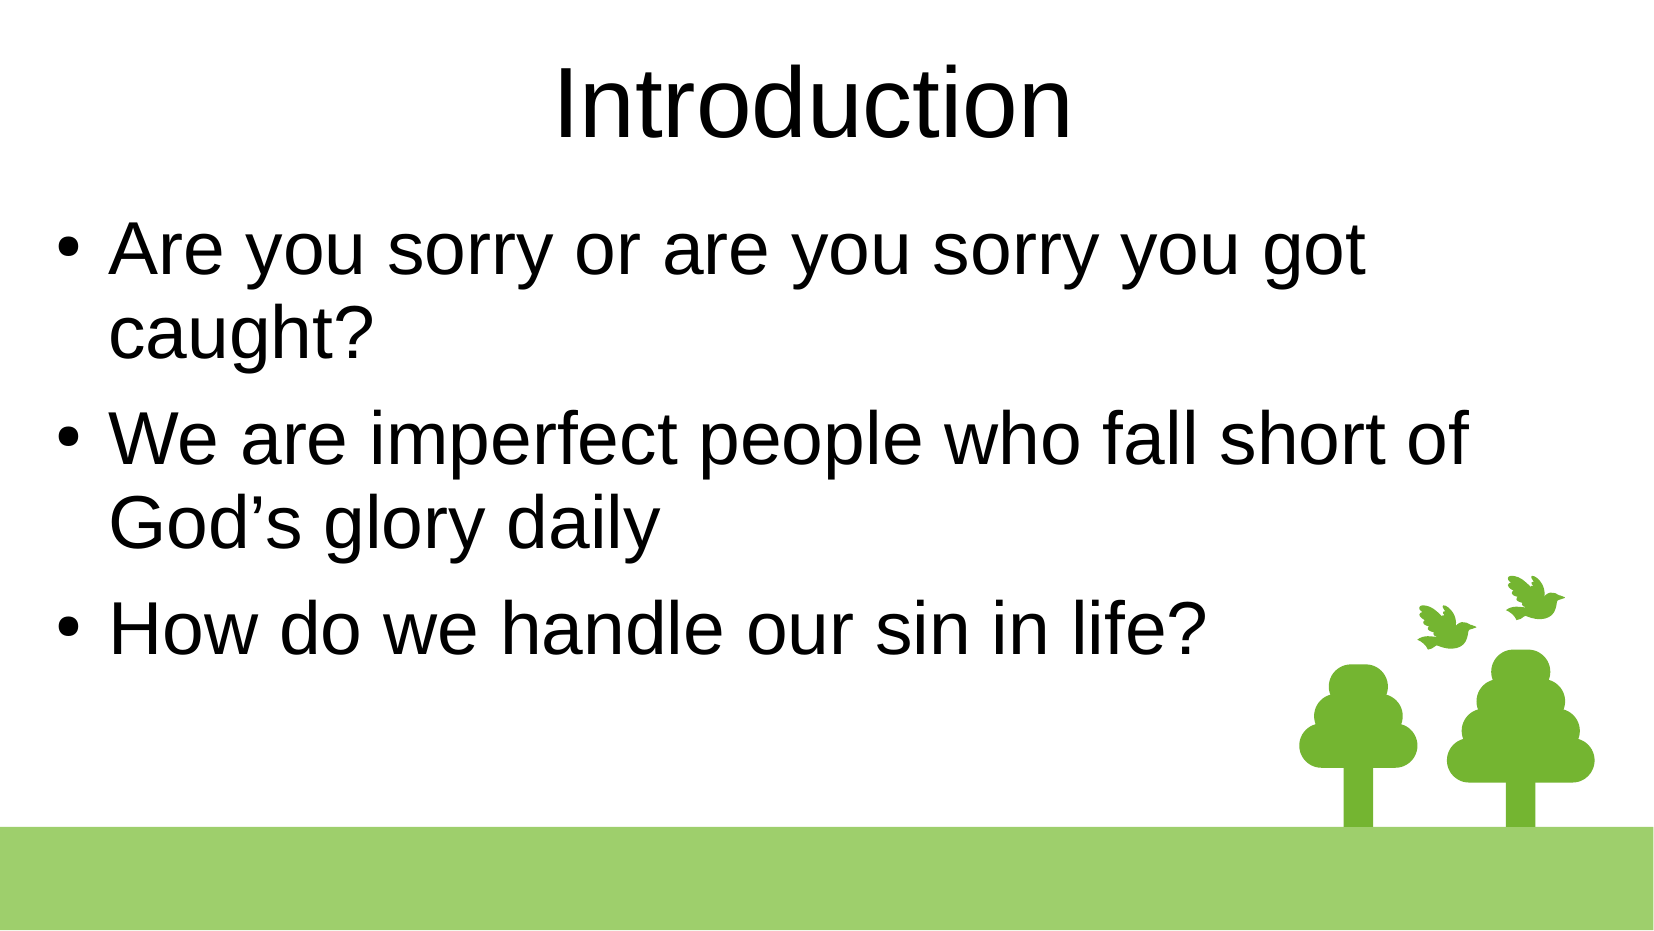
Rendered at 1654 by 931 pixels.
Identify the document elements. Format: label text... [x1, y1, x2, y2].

title Introduction [88, 29, 1565, 178]
list Are you sorry or are you sorry you got caught? We are imperfect people who fall short of God’s glory daily How do we handle our sin in life? [37, 206, 1576, 826]
